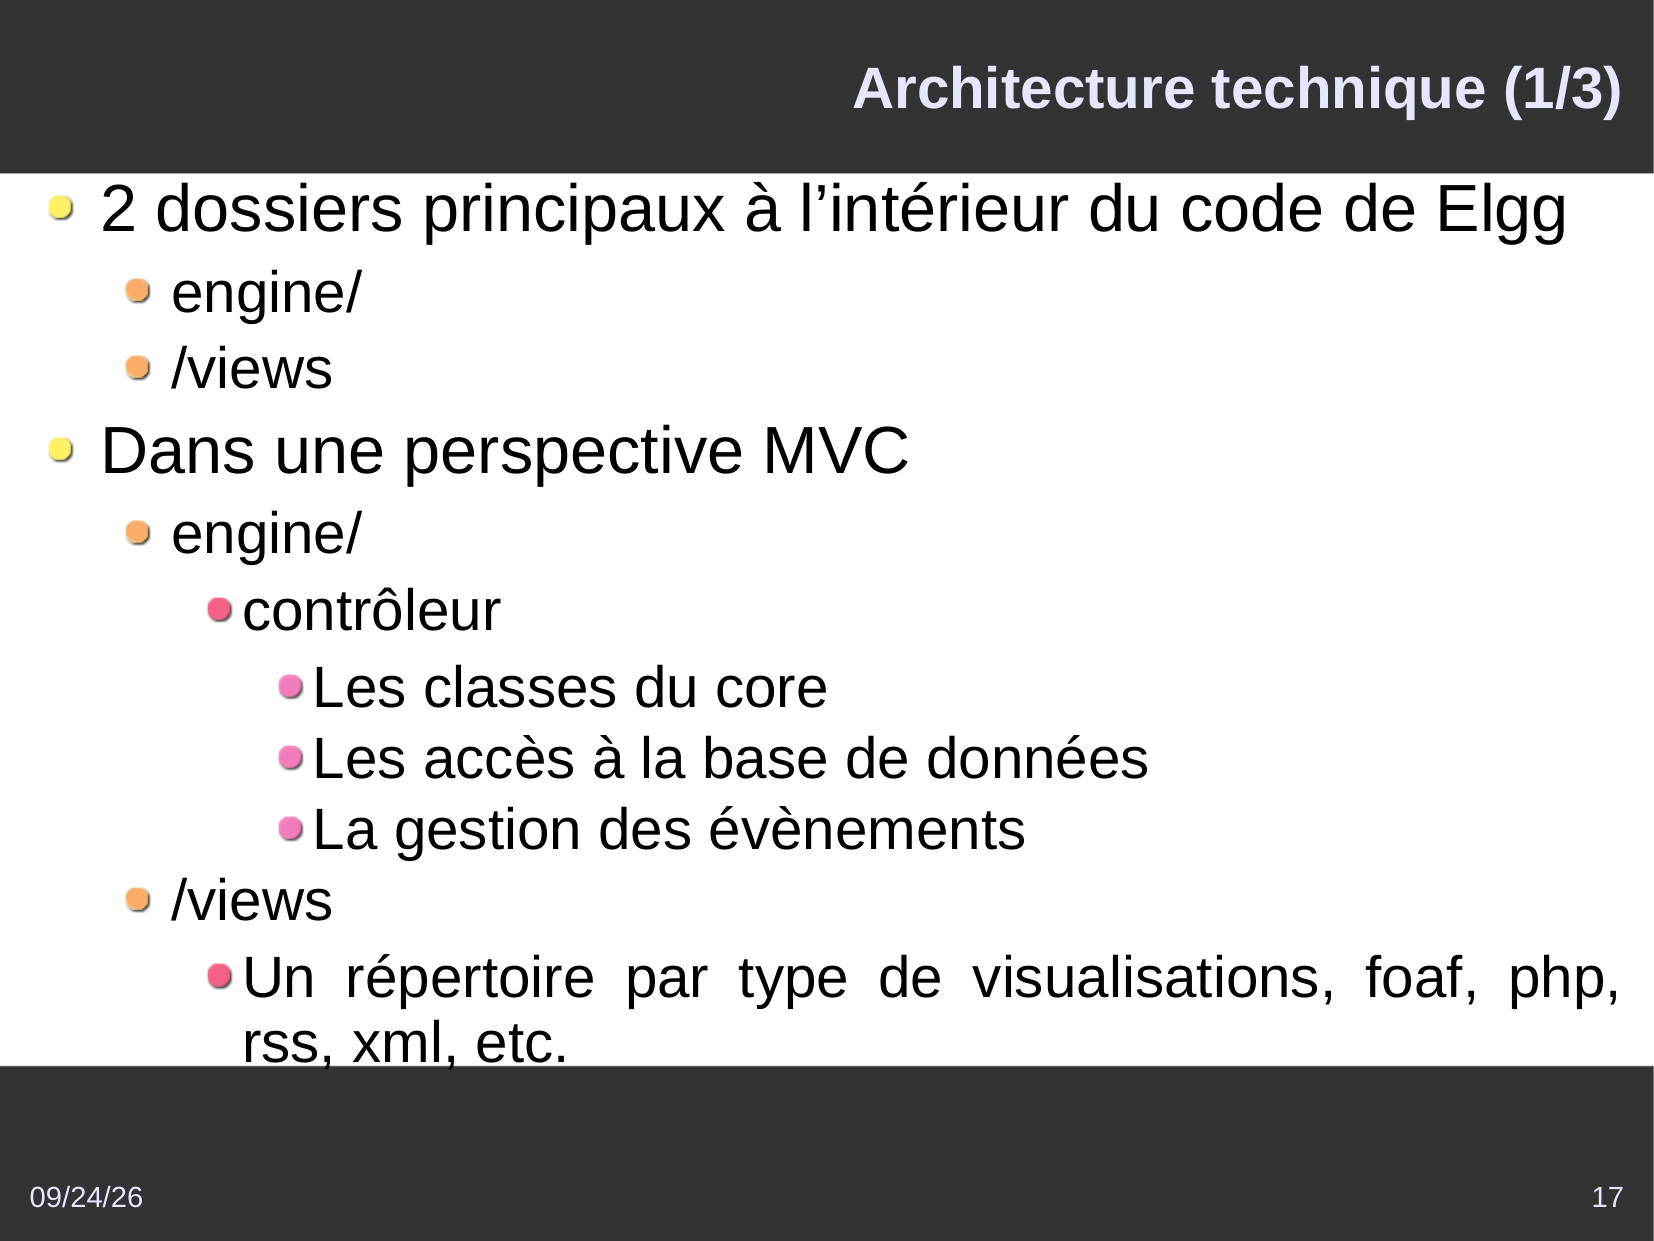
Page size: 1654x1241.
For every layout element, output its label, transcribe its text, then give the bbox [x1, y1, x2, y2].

list 2 dossiers principaux à l’intérieur du code de Elgg engine/ /views Dans une perspective MVC engine/ contrôleur Les classes du core Les accès à la base de données La gestion des évènements /views Un répertoire par type de visualisations, foaf, php, rss, xml, etc. [29, 171, 1625, 1073]
title Architecture technique (1/3) [29, 29, 1625, 148]
picture [0, 0, 1654, 1241]
